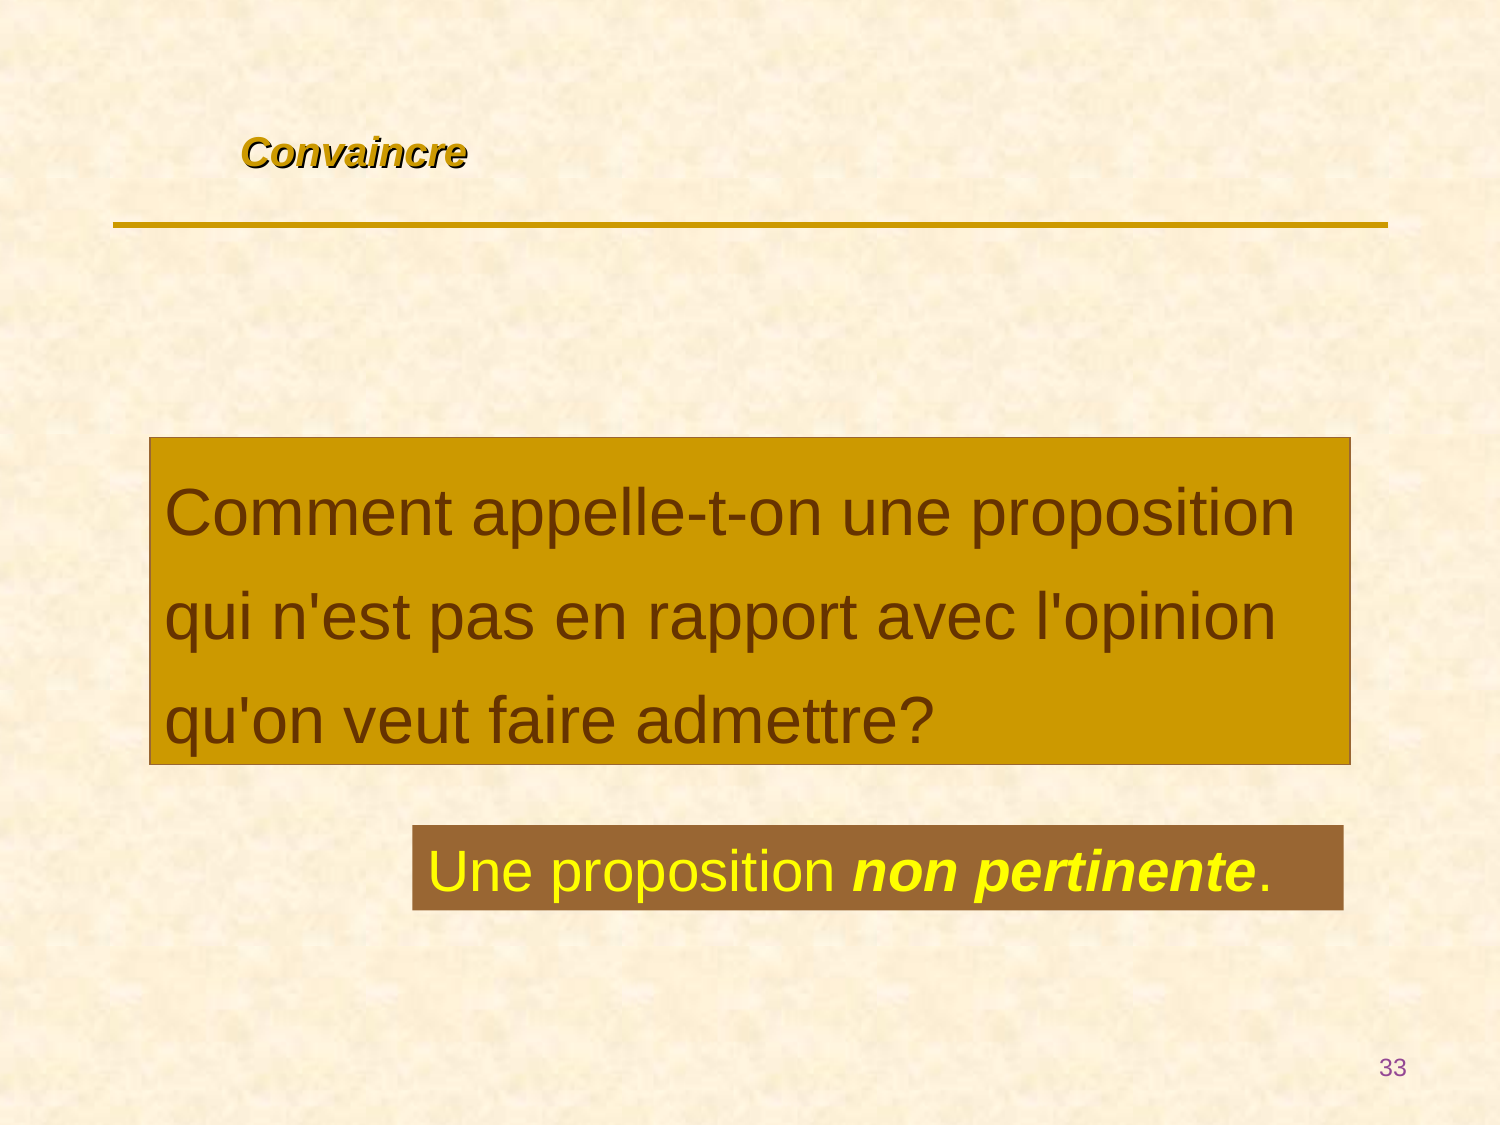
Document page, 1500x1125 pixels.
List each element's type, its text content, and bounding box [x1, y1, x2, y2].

text_box Une proposition non pertinente. [412, 825, 1344, 911]
text_box Convaincre [225, 116, 483, 183]
picture [0, 0, 1500, 1125]
text_box Comment appelle-t-on une proposition qui n'est pas en rapport avec l'opinion qu'on veut faire admettre? [150, 437, 1351, 765]
